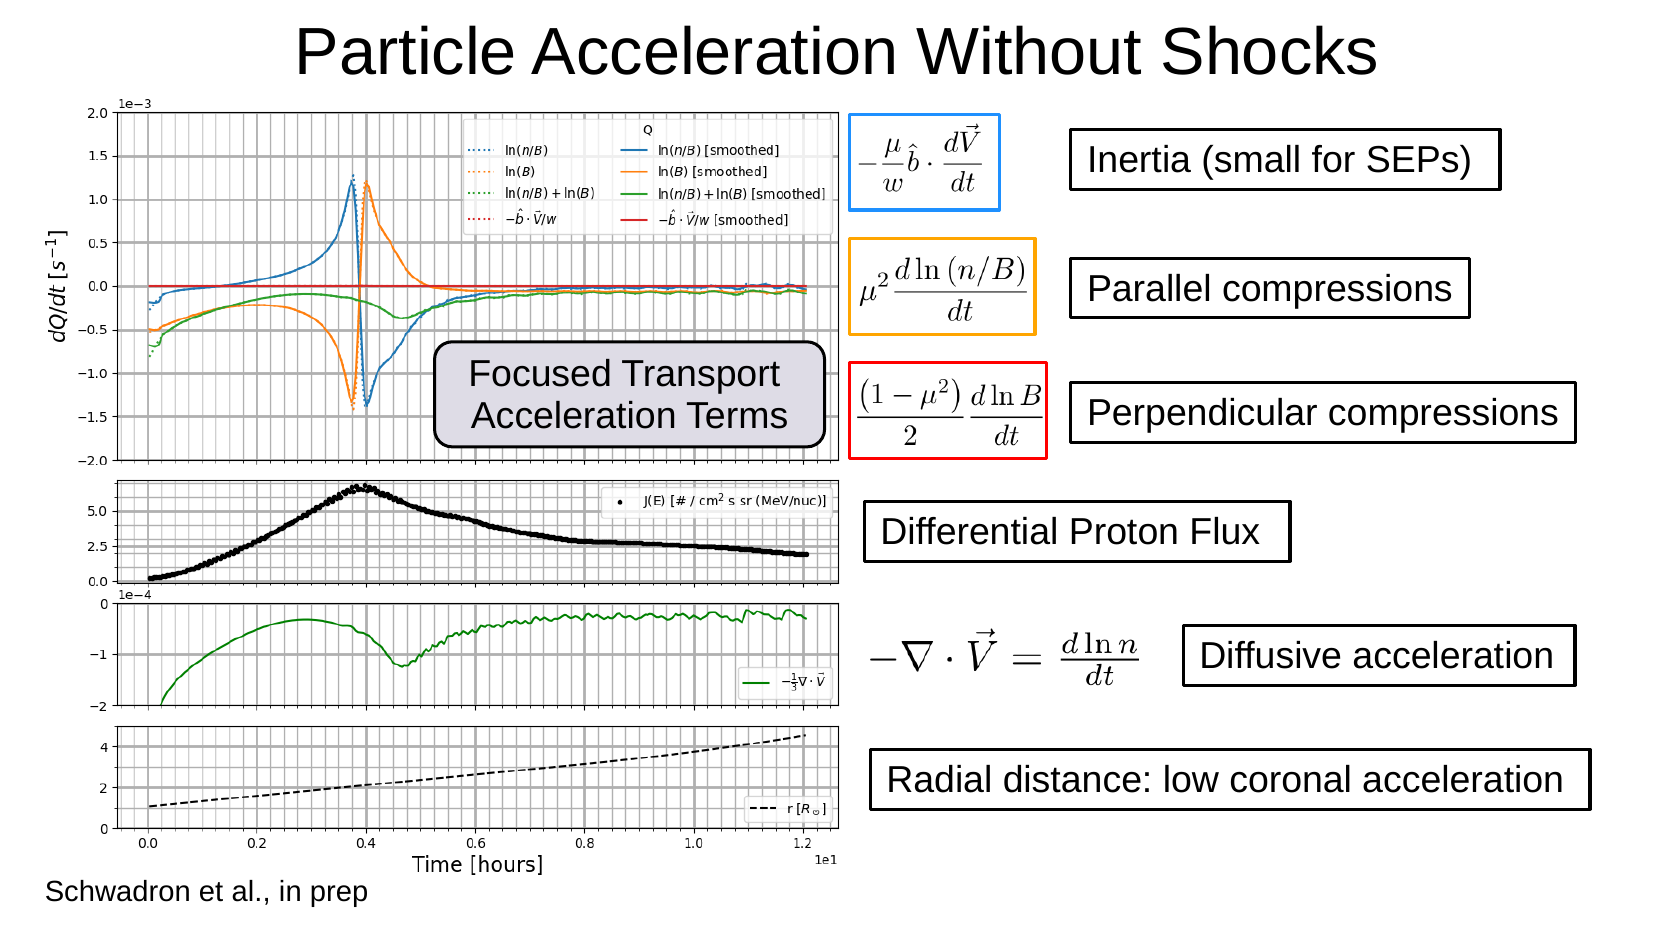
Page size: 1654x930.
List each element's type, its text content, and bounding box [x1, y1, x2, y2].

picture [851, 240, 1029, 333]
text_box Radial distance: low coronal acceleration [870, 749, 1591, 810]
text_box Schwadron et al., in prep [30, 867, 384, 916]
text_box Focused Transport Acceleration Terms [434, 341, 825, 447]
text_box Particle Acceleration Without Shocks [280, 6, 1396, 97]
picture [0, 0, 1146, 930]
text_box Parallel compressions [1070, 258, 1470, 318]
text_box Perpendicular compressions [1070, 382, 1576, 443]
text_box Inertia (small for SEPs) [1070, 129, 1501, 190]
picture [851, 364, 1045, 457]
text_box Differential Proton Flux [864, 501, 1291, 562]
text_box Diffusive acceleration [1183, 625, 1576, 686]
picture [851, 116, 986, 208]
